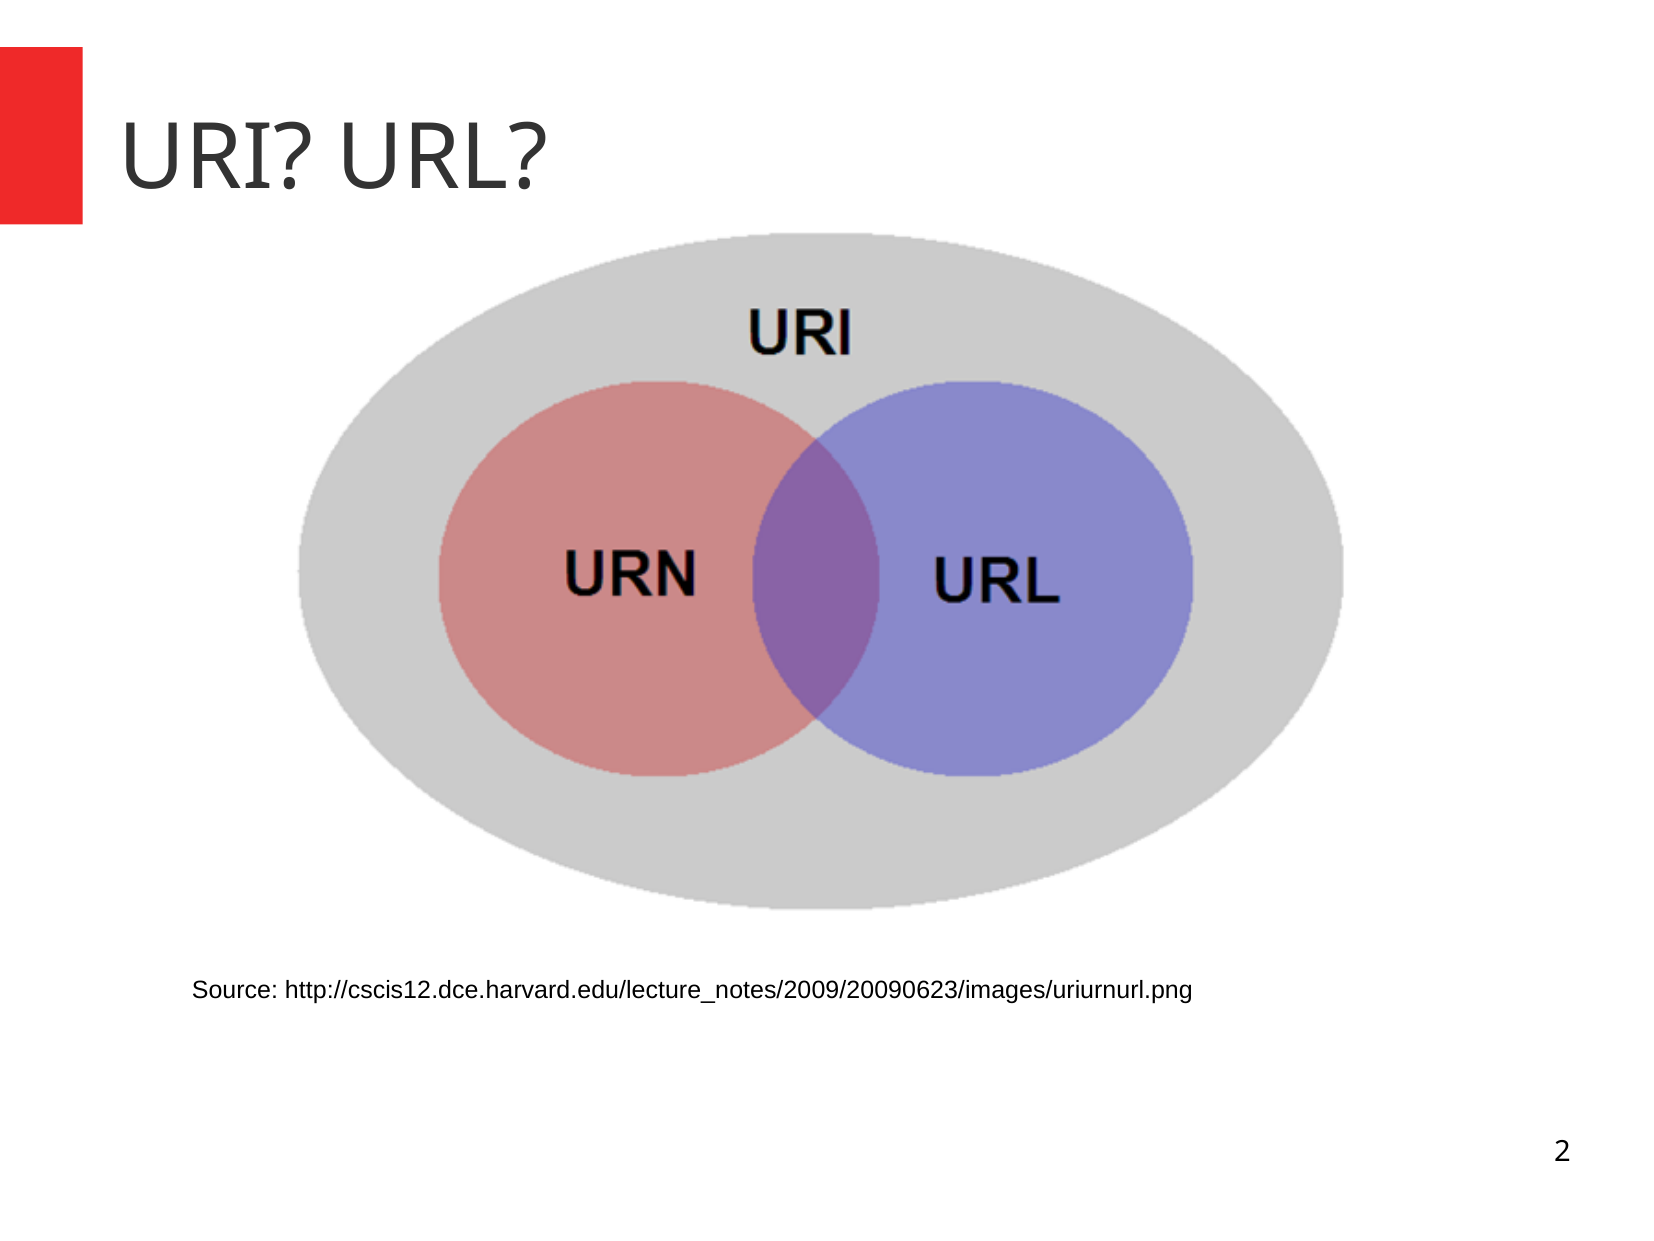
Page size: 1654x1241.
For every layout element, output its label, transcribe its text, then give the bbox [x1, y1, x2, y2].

text_box Source: http://cscis12.dce.harvard.edu/lecture_notes/2009/20090623/images/uriurnurl.png [177, 968, 1441, 1012]
picture [274, 215, 1379, 935]
title URI? URL? [118, 90, 1571, 216]
